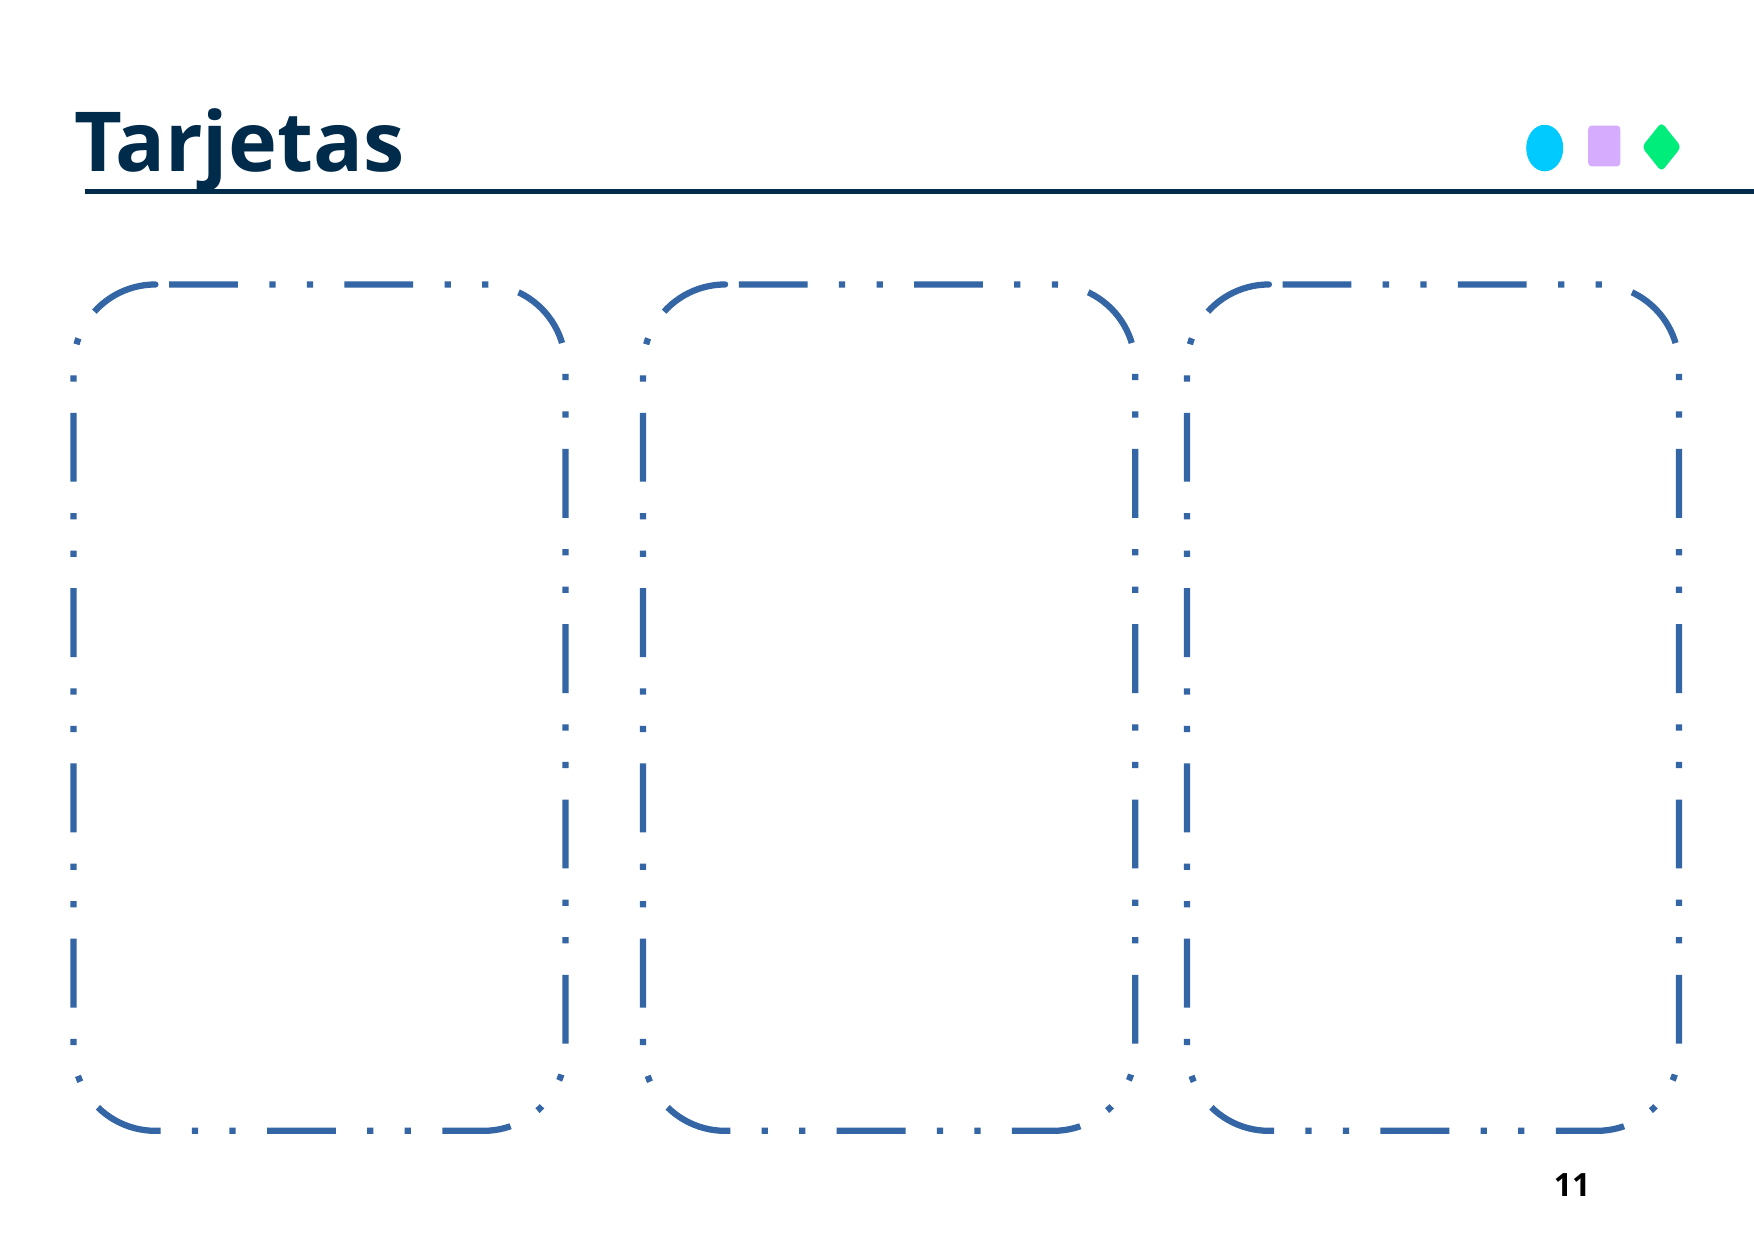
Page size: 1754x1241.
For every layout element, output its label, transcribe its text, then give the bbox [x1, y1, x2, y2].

text_box [73, 284, 566, 1131]
text_box [1186, 284, 1679, 1131]
text_box [643, 284, 1136, 1131]
title Tarjetas [74, 32, 1404, 196]
